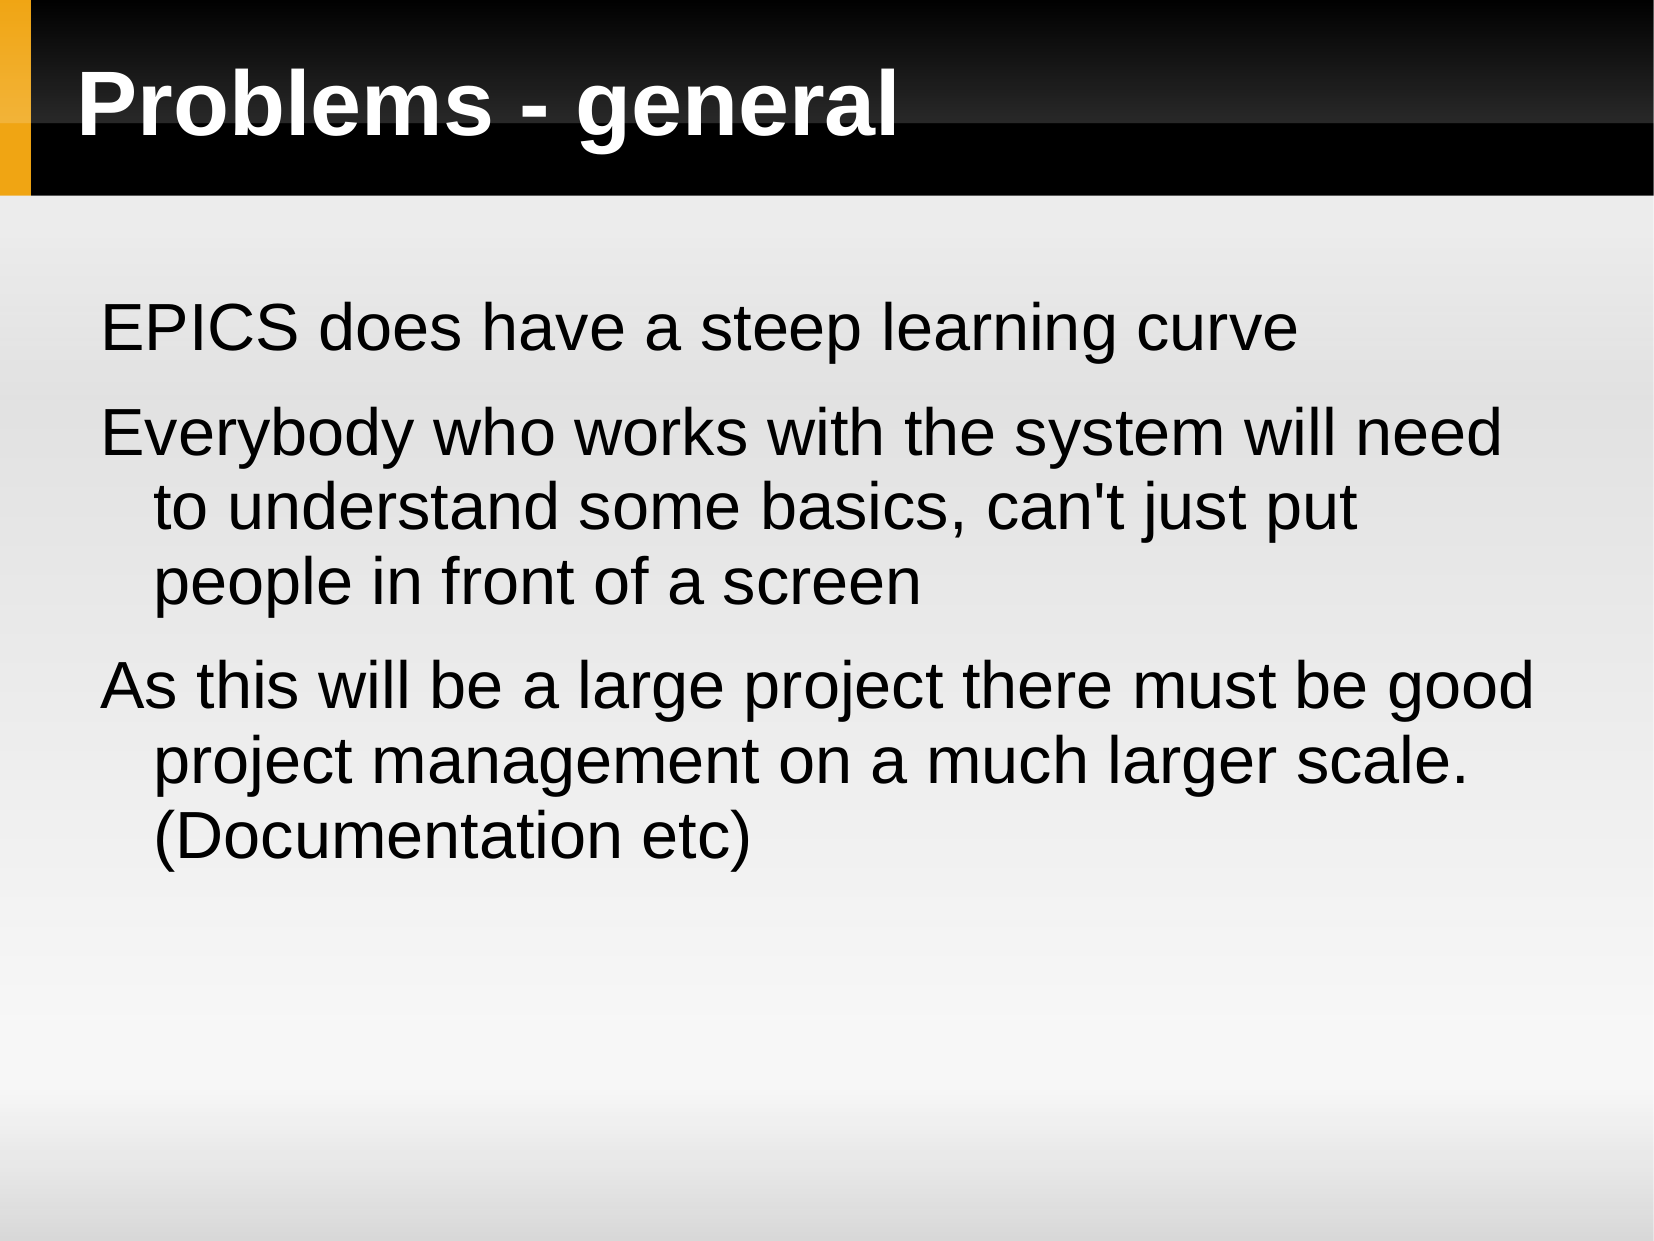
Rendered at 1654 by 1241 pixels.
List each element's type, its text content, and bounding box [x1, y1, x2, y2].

list EPICS does have a steep learning curve Everybody who works with the system will need to understand some basics, can't just put people in front of a screen As this will be a large project there must be good project management on a much larger scale. (Documentation etc) [82, 290, 1571, 1094]
picture [0, 0, 1654, 1241]
title Problems - general [76, 7, 1565, 200]
